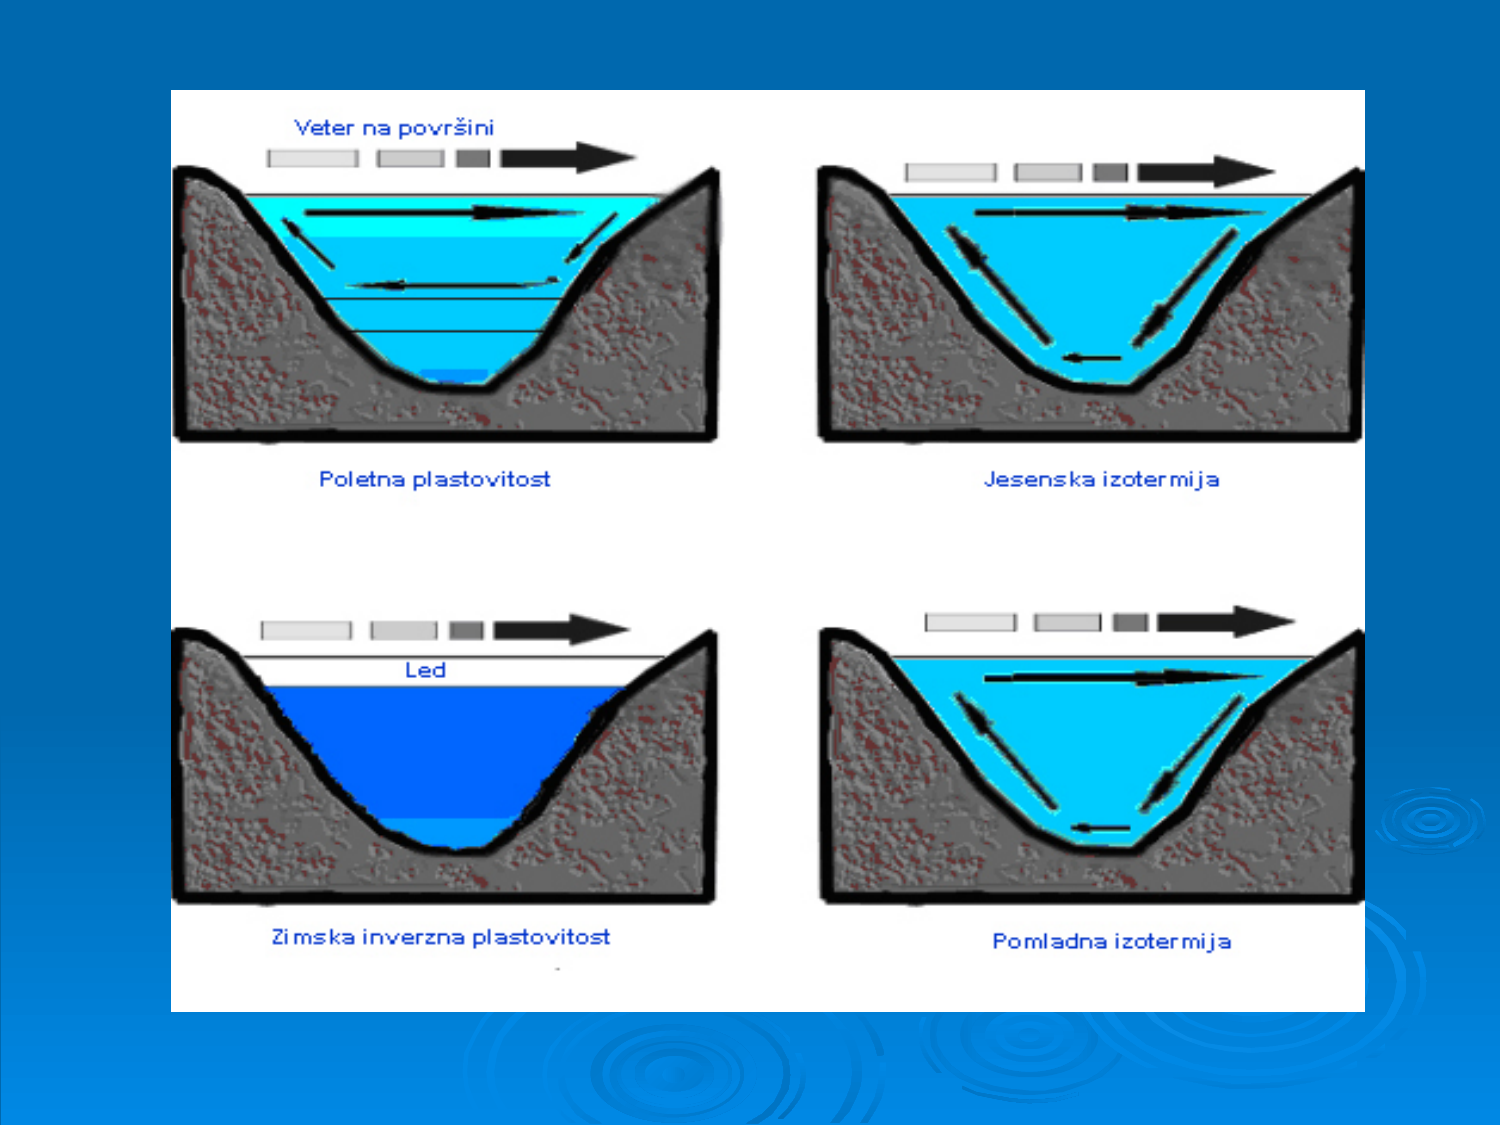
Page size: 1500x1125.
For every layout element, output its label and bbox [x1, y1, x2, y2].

title [0, 45, 1350, 233]
picture [171, 90, 1365, 1012]
